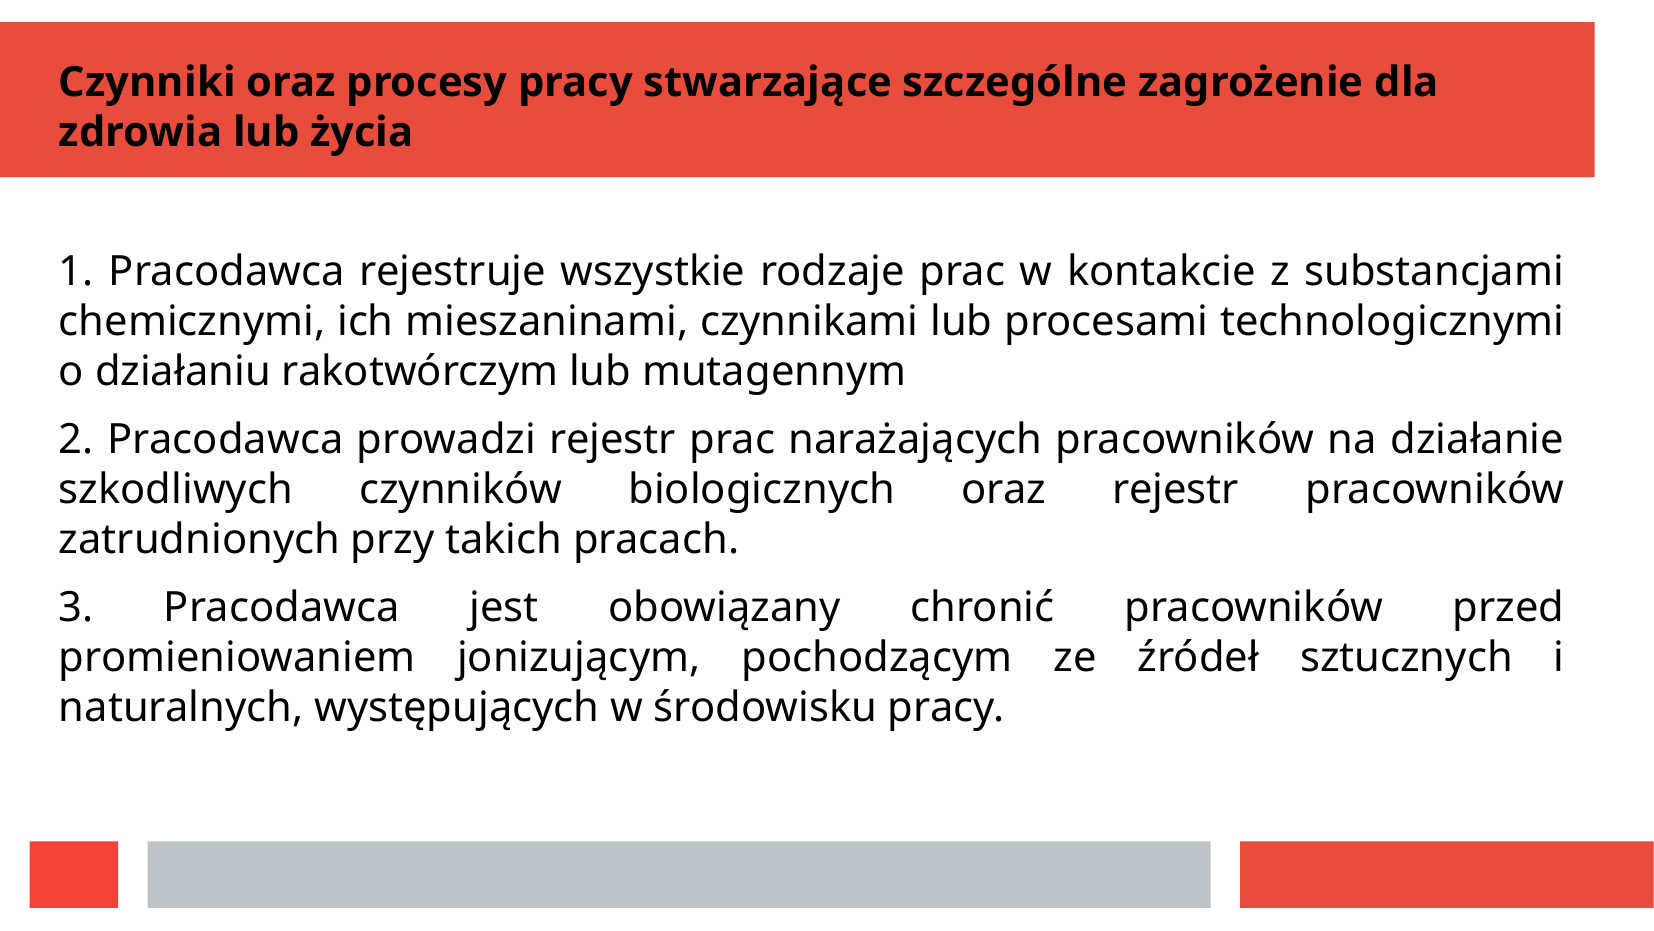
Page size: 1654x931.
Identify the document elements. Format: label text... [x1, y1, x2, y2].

subtitle 1. Pracodawca rejestruje wszystkie rodzaje prac w kontakcie z substancjami chemicznymi, ich mieszaninami, czynnikami lub procesami technologicznymi o działaniu rakotwórczym lub mutagennym 2. Pracodawca prowadzi rejestr prac narażających pracowników na działanie szkodliwych czynników biologicznych oraz rejestr pracowników zatrudnionych przy takich pracach. 3. Pracodawca jest obowiązany chronić pracowników przed promieniowaniem jonizującym, pochodzącym ze źródeł sztucznych i naturalnych, występujących w środowisku pracy. [59, 243, 1565, 820]
title Czynniki oraz procesy pracy stwarzające szczególne zagrożenie dla zdrowia lub życia [59, 44, 1595, 156]
